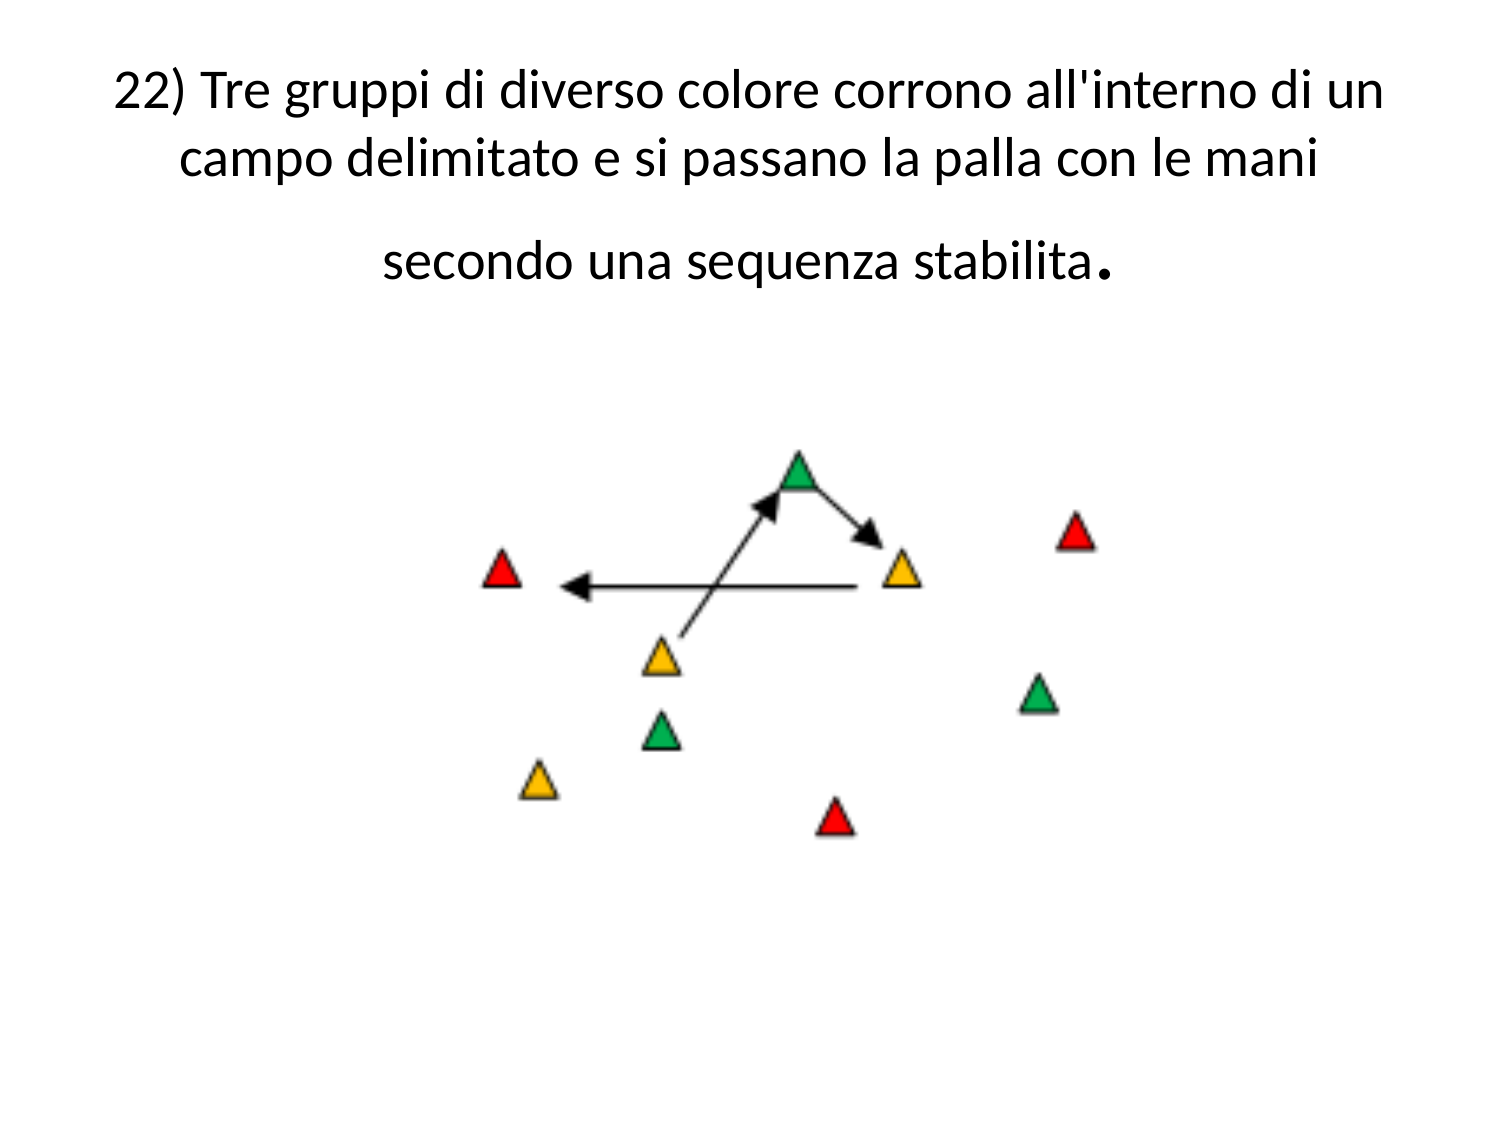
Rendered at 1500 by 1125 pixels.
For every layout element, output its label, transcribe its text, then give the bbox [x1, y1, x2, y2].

picture [325, 349, 1223, 950]
title 22) Tre gruppi di diverso colore corrono all'interno di un campo delimitato e si passano la palla con le mani secondo una sequenza stabilita. [75, 45, 1425, 233]
